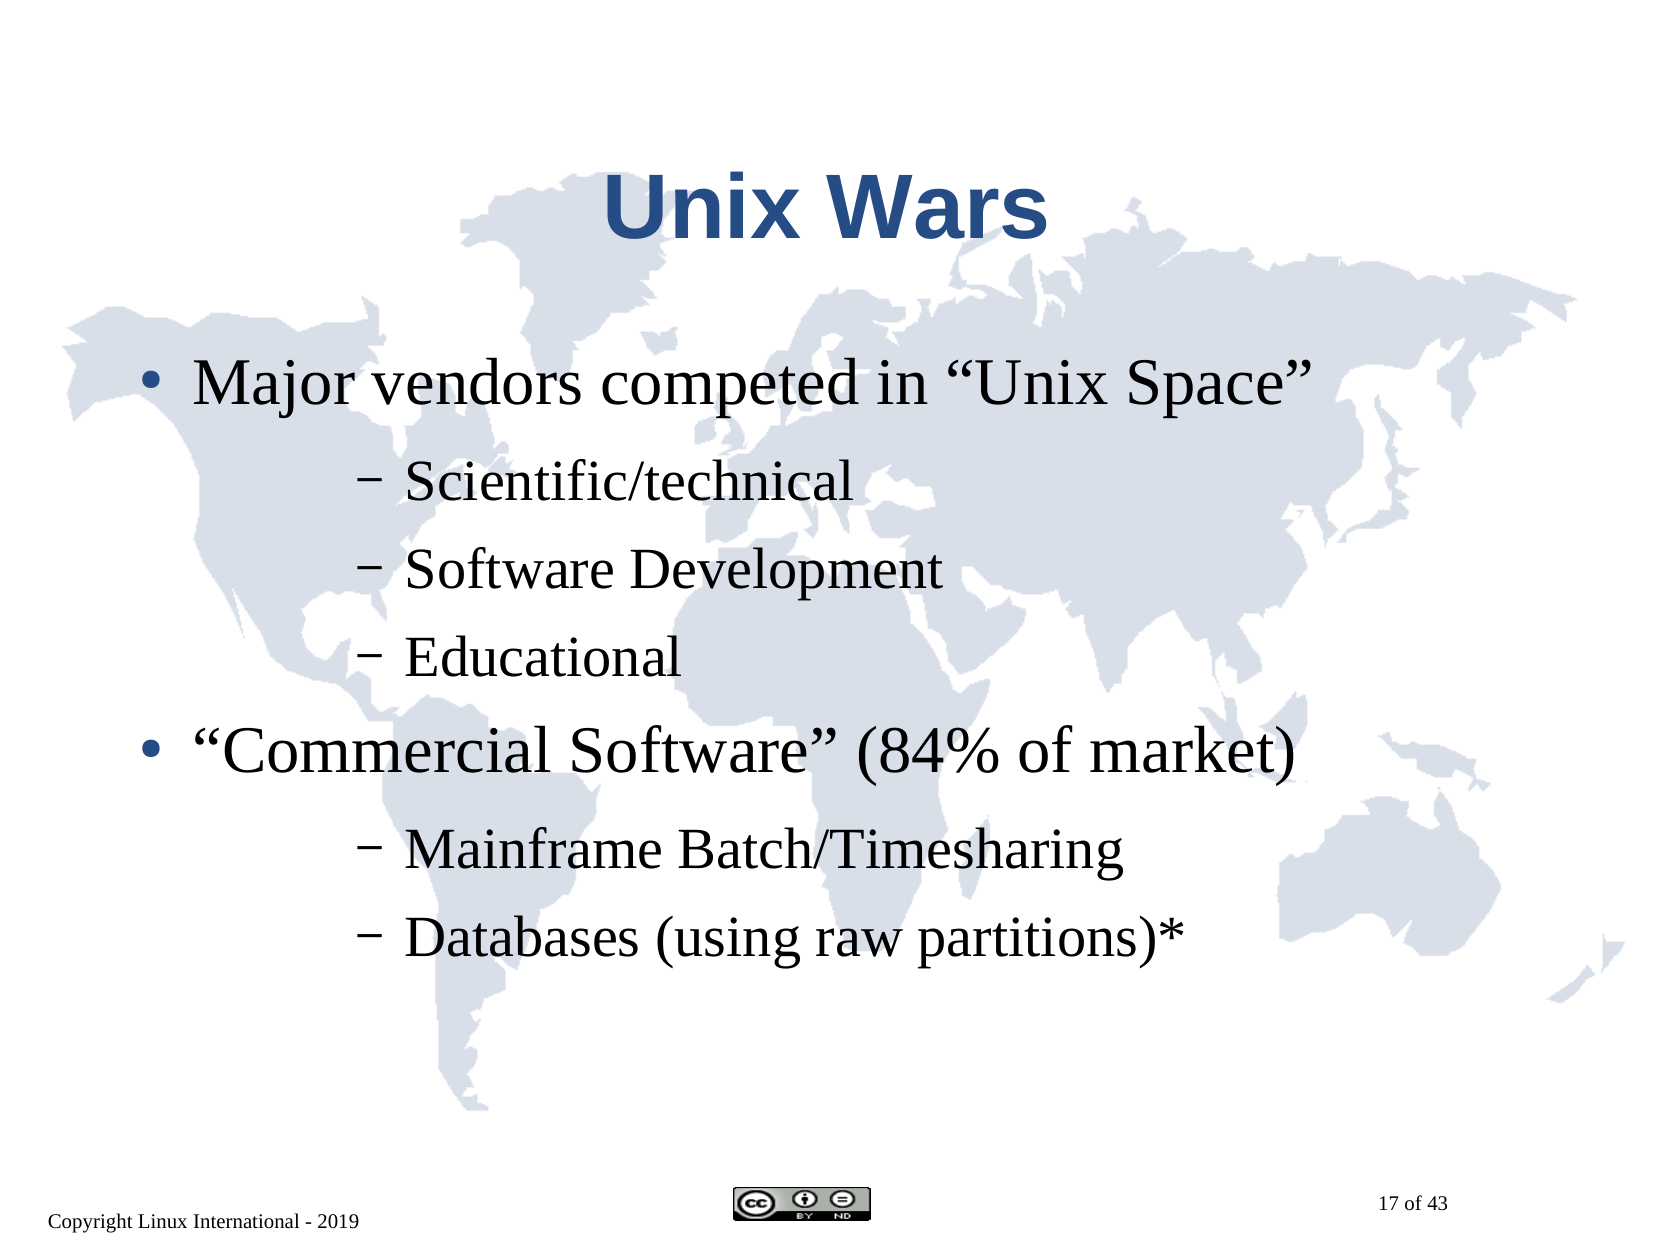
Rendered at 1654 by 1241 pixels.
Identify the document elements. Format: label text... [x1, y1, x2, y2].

title Unix Wars [121, 102, 1533, 311]
picture [37, 91, 1653, 1147]
picture [733, 1187, 871, 1221]
list Major vendors competed in “Unix Space” Scientific/technical Software Development Educational “Commercial Software” (84% of market) Mainframe Batch/Timesharing Databases (using raw partitions)* [121, 344, 1533, 1065]
